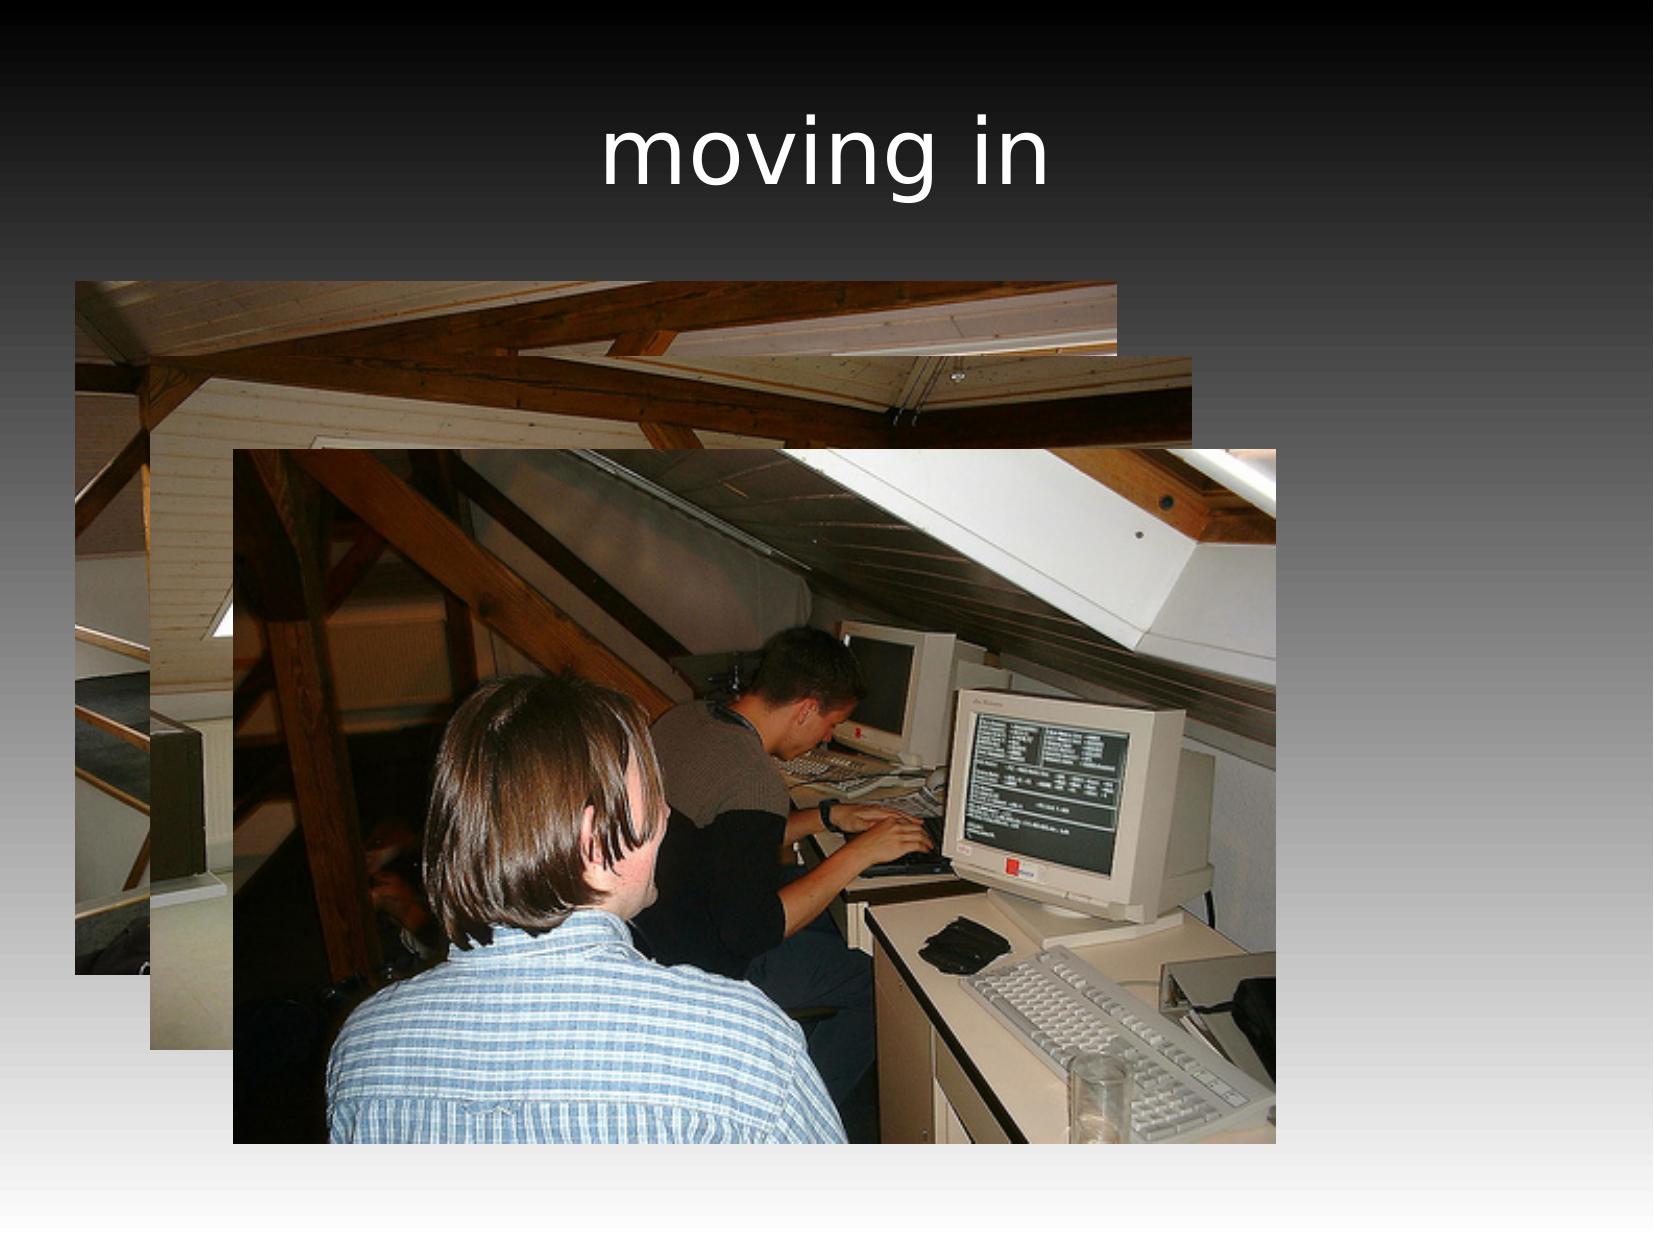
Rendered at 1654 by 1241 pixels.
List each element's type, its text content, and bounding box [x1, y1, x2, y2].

title moving in [82, 49, 1571, 257]
picture [75, 281, 1276, 1144]
